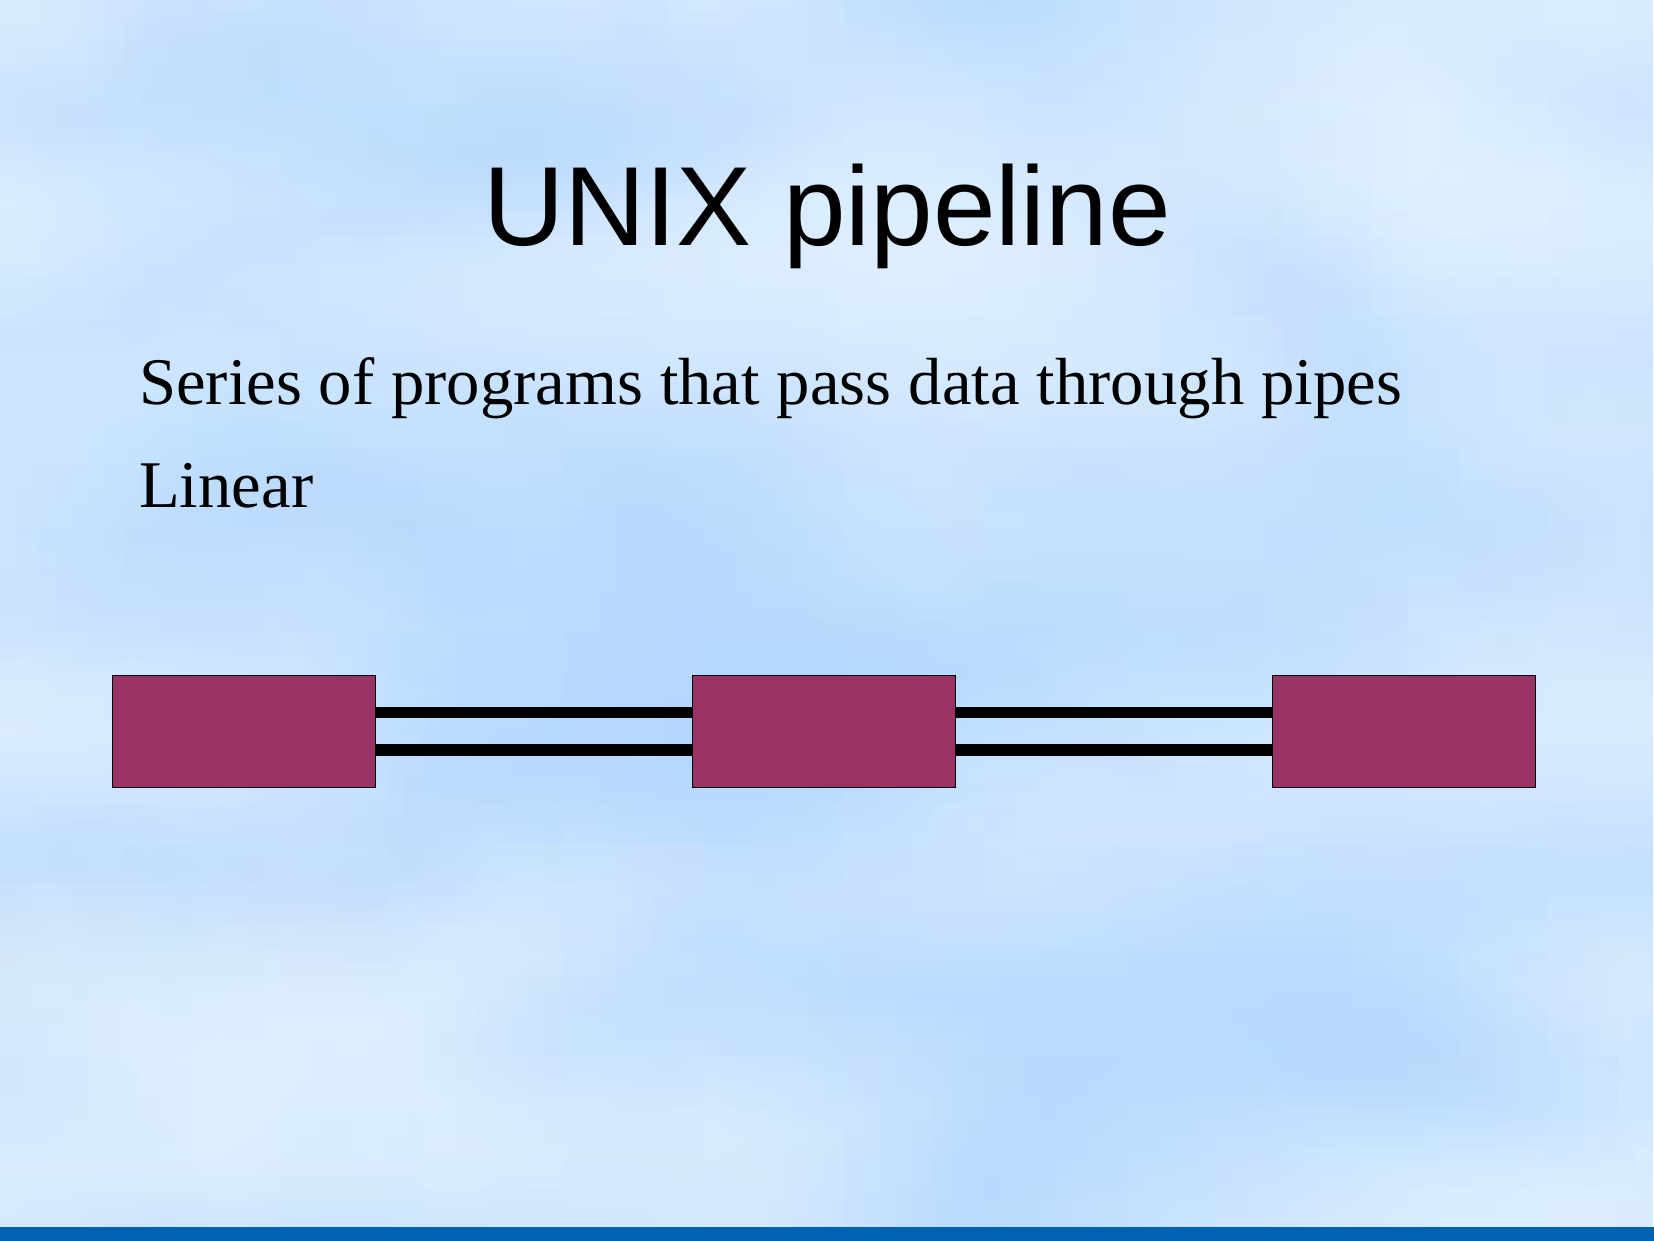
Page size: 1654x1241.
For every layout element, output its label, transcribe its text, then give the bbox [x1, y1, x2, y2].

picture [0, 0, 1654, 1227]
text_box [692, 675, 956, 788]
list Series of programs that pass data through pipes Linear [121, 344, 1533, 563]
text_box [1272, 675, 1536, 788]
title UNIX pipeline [121, 102, 1533, 311]
text_box [112, 675, 376, 788]
